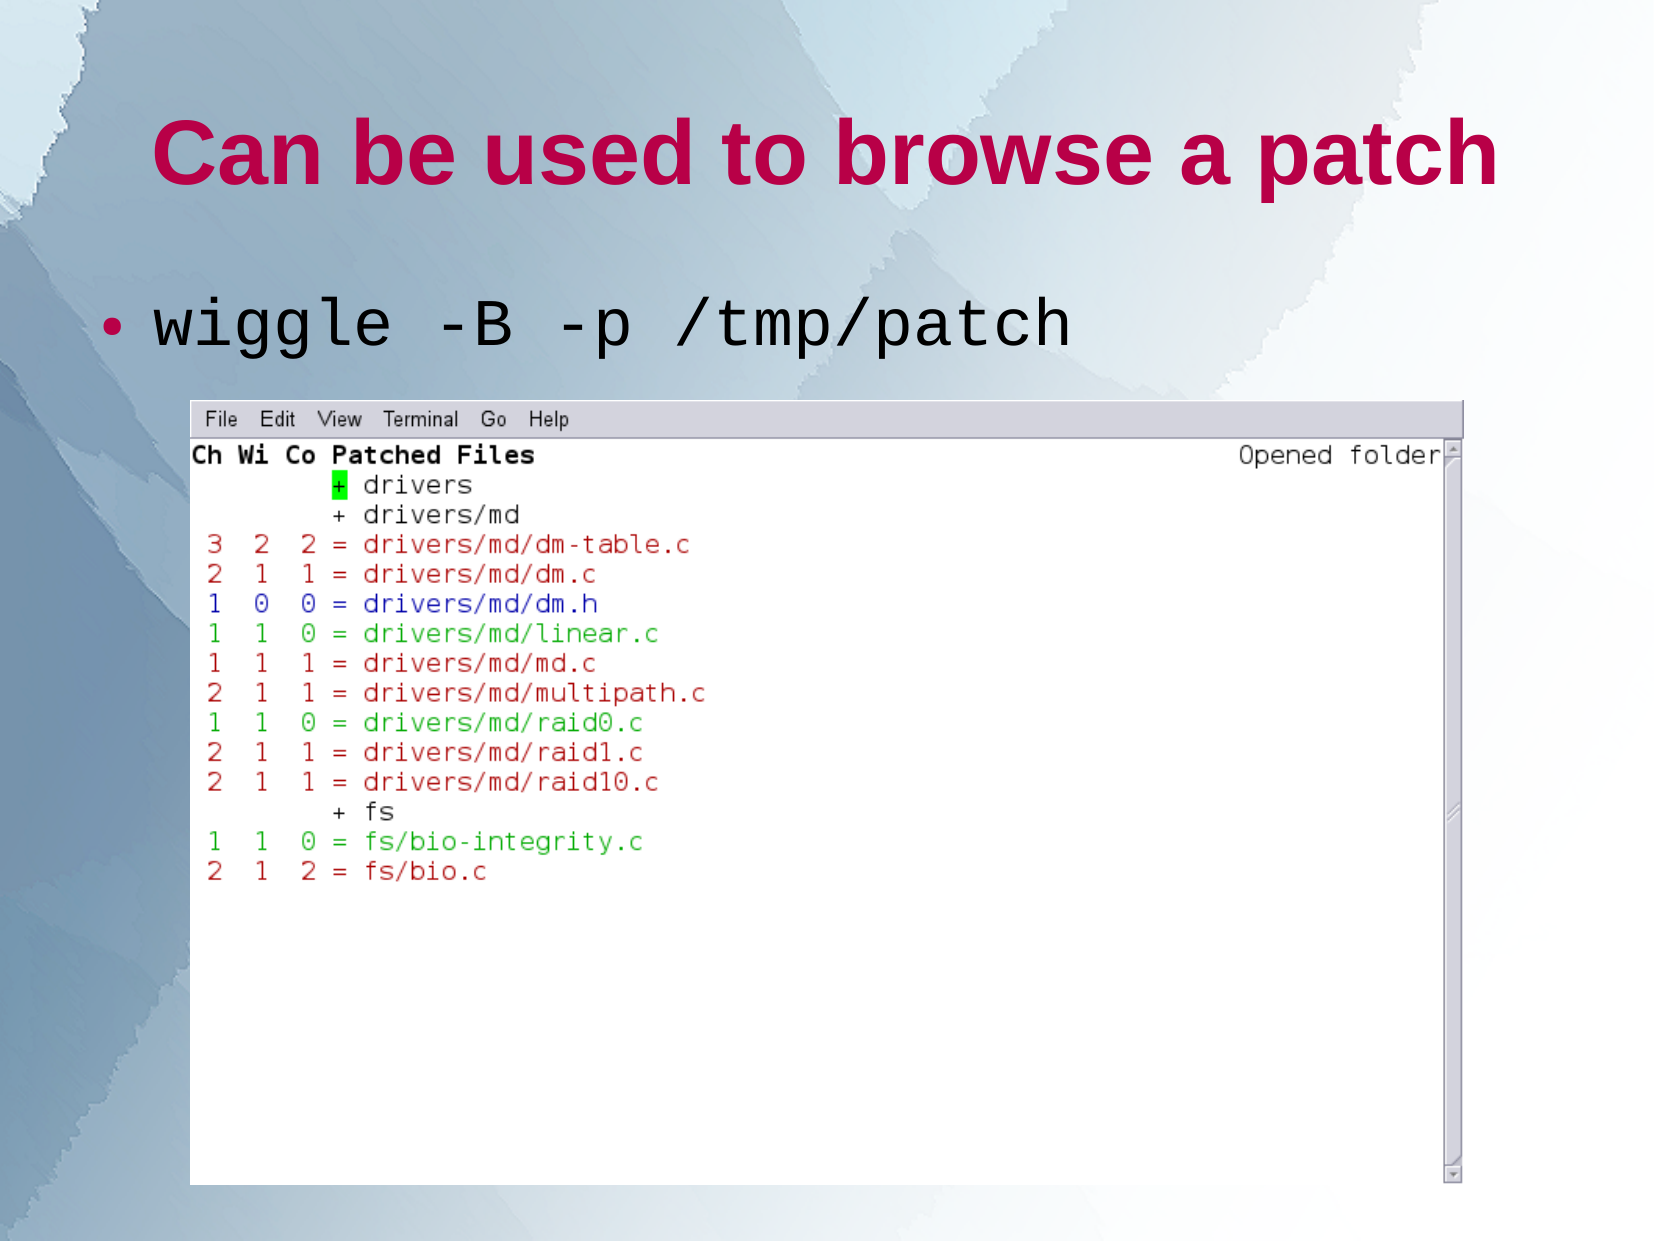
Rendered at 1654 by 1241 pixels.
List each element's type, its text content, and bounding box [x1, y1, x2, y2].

list wiggle -B -p /tmp/patch [82, 290, 1571, 1010]
picture [0, 0, 1654, 1241]
title Can be used to browse a patch [82, 49, 1571, 257]
